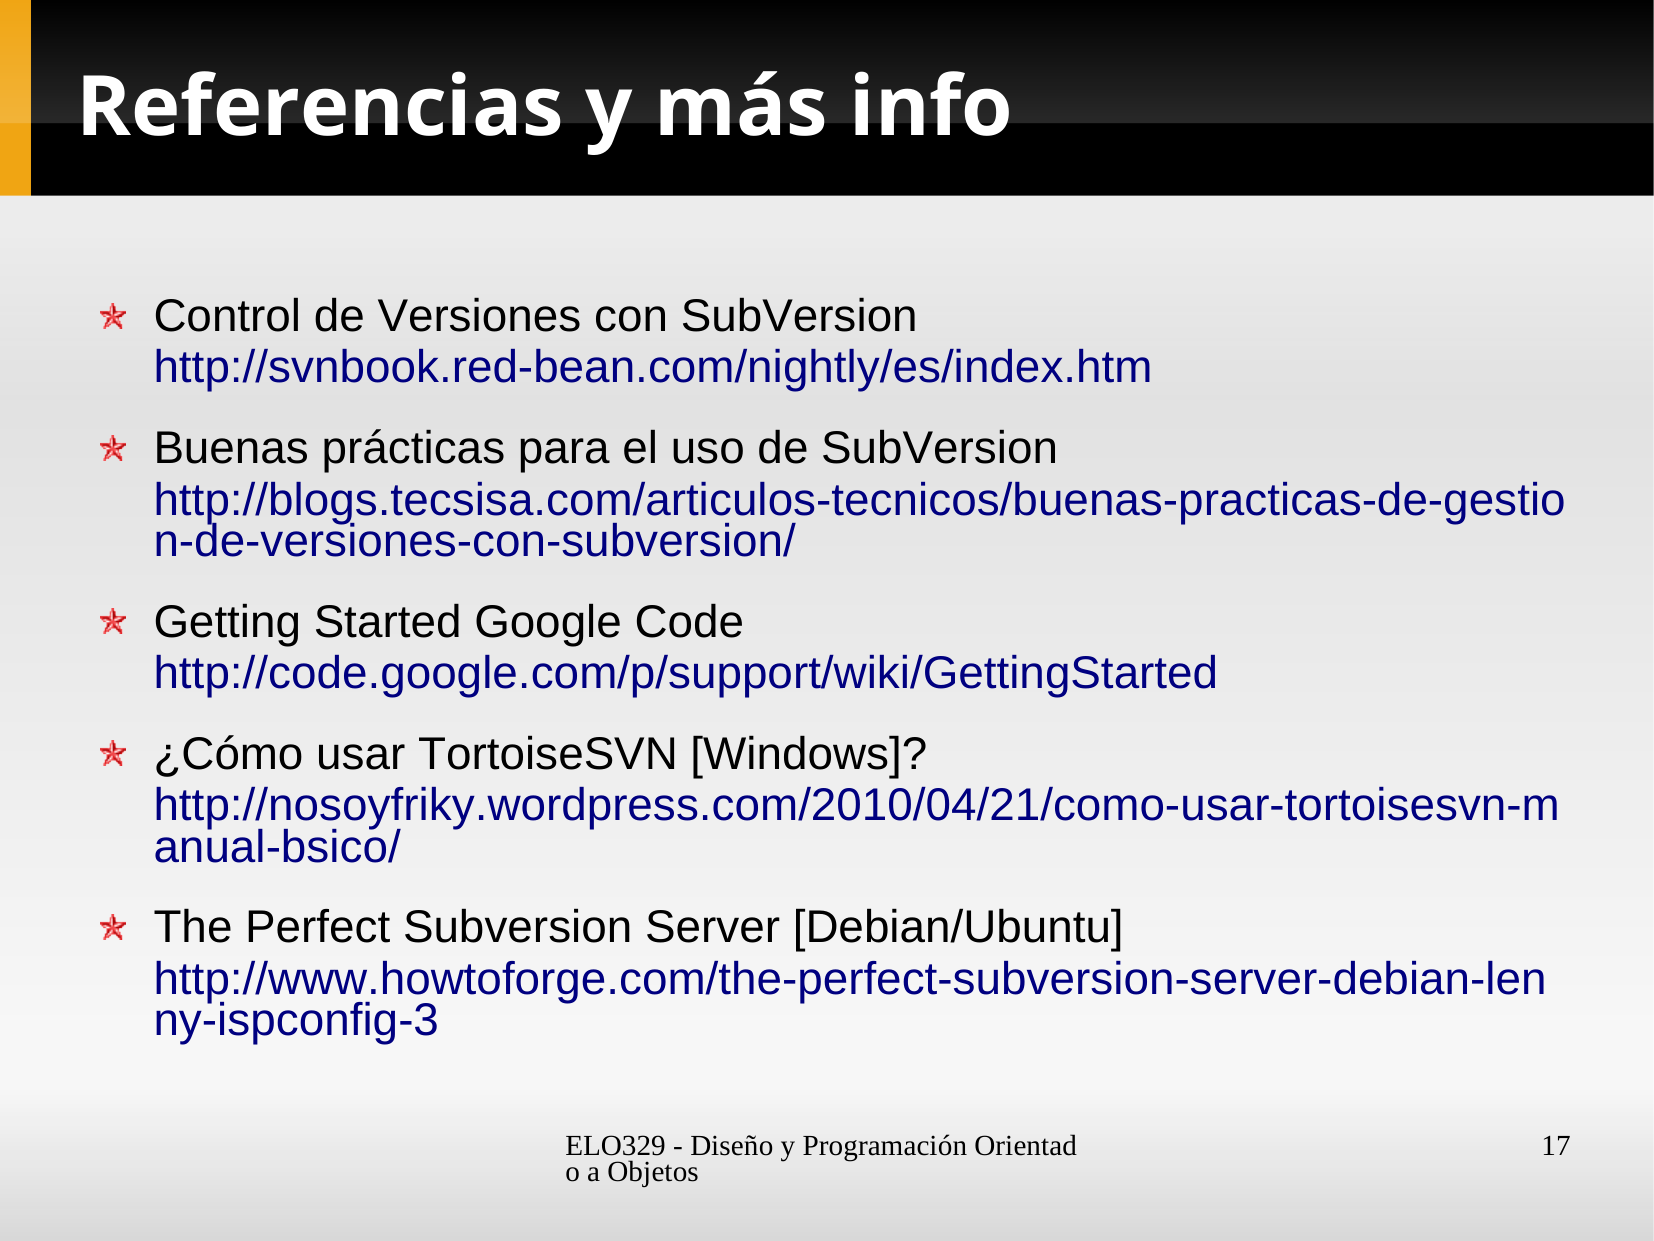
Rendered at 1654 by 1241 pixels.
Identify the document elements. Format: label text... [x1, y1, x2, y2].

picture [0, 0, 1654, 1241]
title Referencias y más info [76, 0, 1565, 208]
list Control de Versiones con SubVersion http://svnbook.red-bean.com/nightly/es/index.htm Buenas prácticas para el uso de SubVersion http://blogs.tecsisa.com/articulos-tecnicos/buenas-practicas-de-gestion-de-versiones-con-subversion/ Getting Started Google Code http://code.google.com/p/support/wiki/GettingStarted ¿Cómo usar TortoiseSVN [Windows]? http://nosoyfriky.wordpress.com/2010/04/21/como-usar-tortoisesvn-manual-bsico/ The Perfect Subversion Server [Debian/Ubuntu] http://www.howtoforge.com/the-perfect-subversion-server-debian-lenny-ispconfig-3 [82, 290, 1571, 1109]
